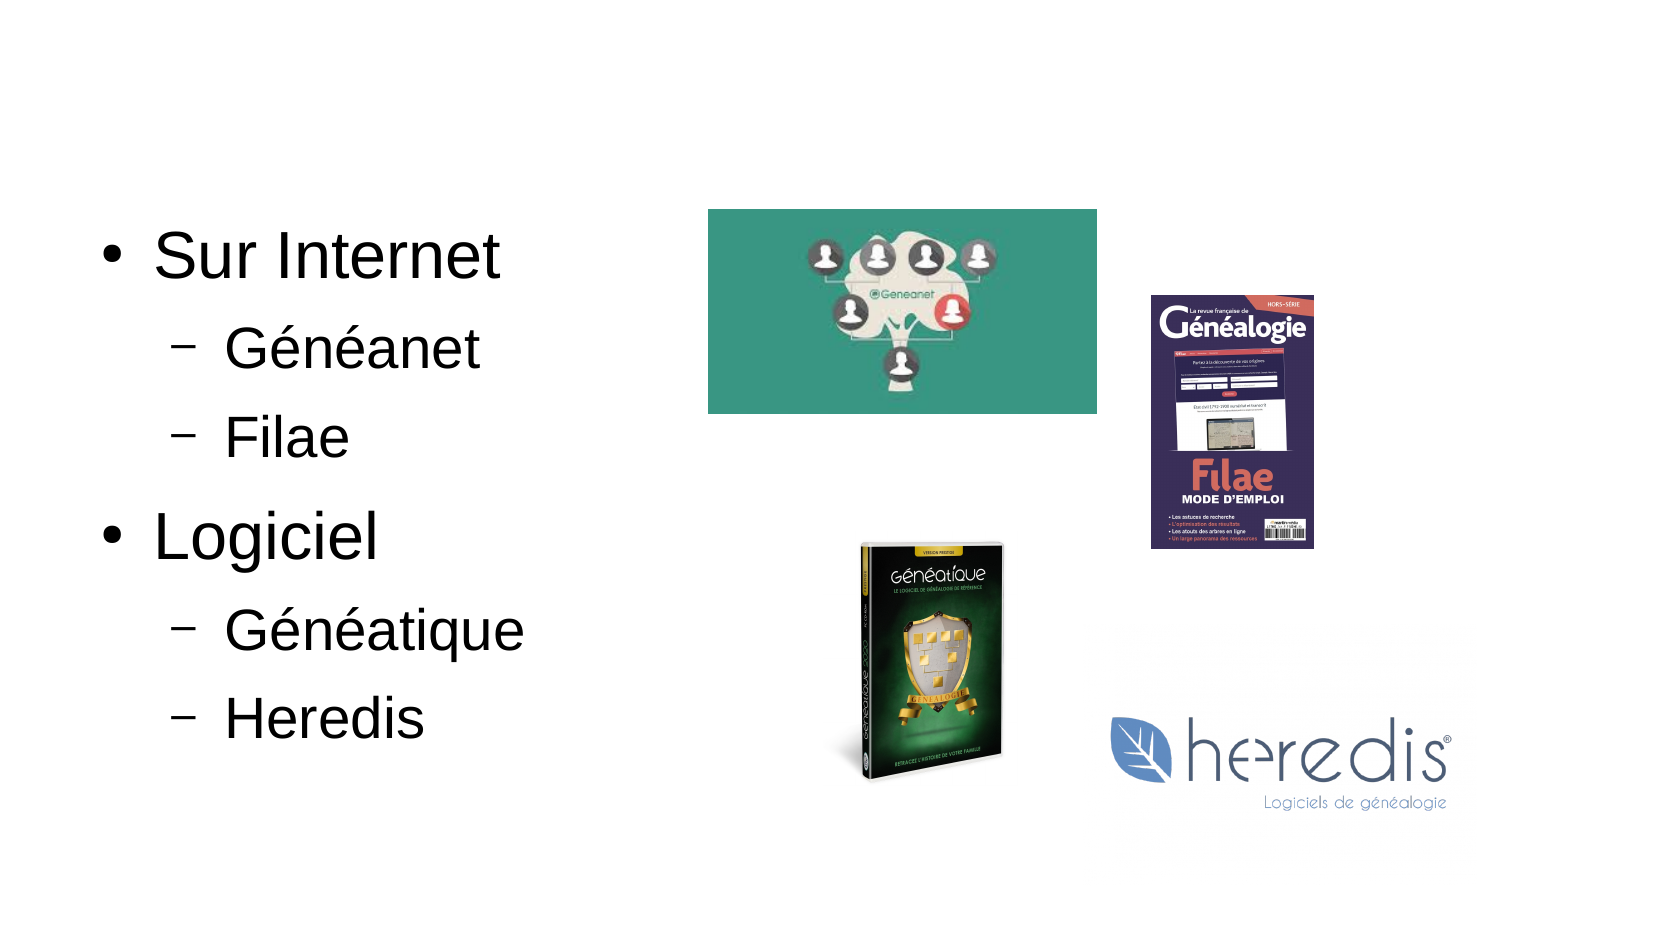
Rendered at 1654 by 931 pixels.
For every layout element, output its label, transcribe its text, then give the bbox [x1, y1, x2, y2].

list Sur Internet Généanet Filae Logiciel Généatique Heredis [82, 217, 1571, 758]
picture [1083, 624, 1477, 886]
picture [823, 531, 1018, 786]
picture [1151, 295, 1314, 549]
picture [708, 209, 1097, 414]
